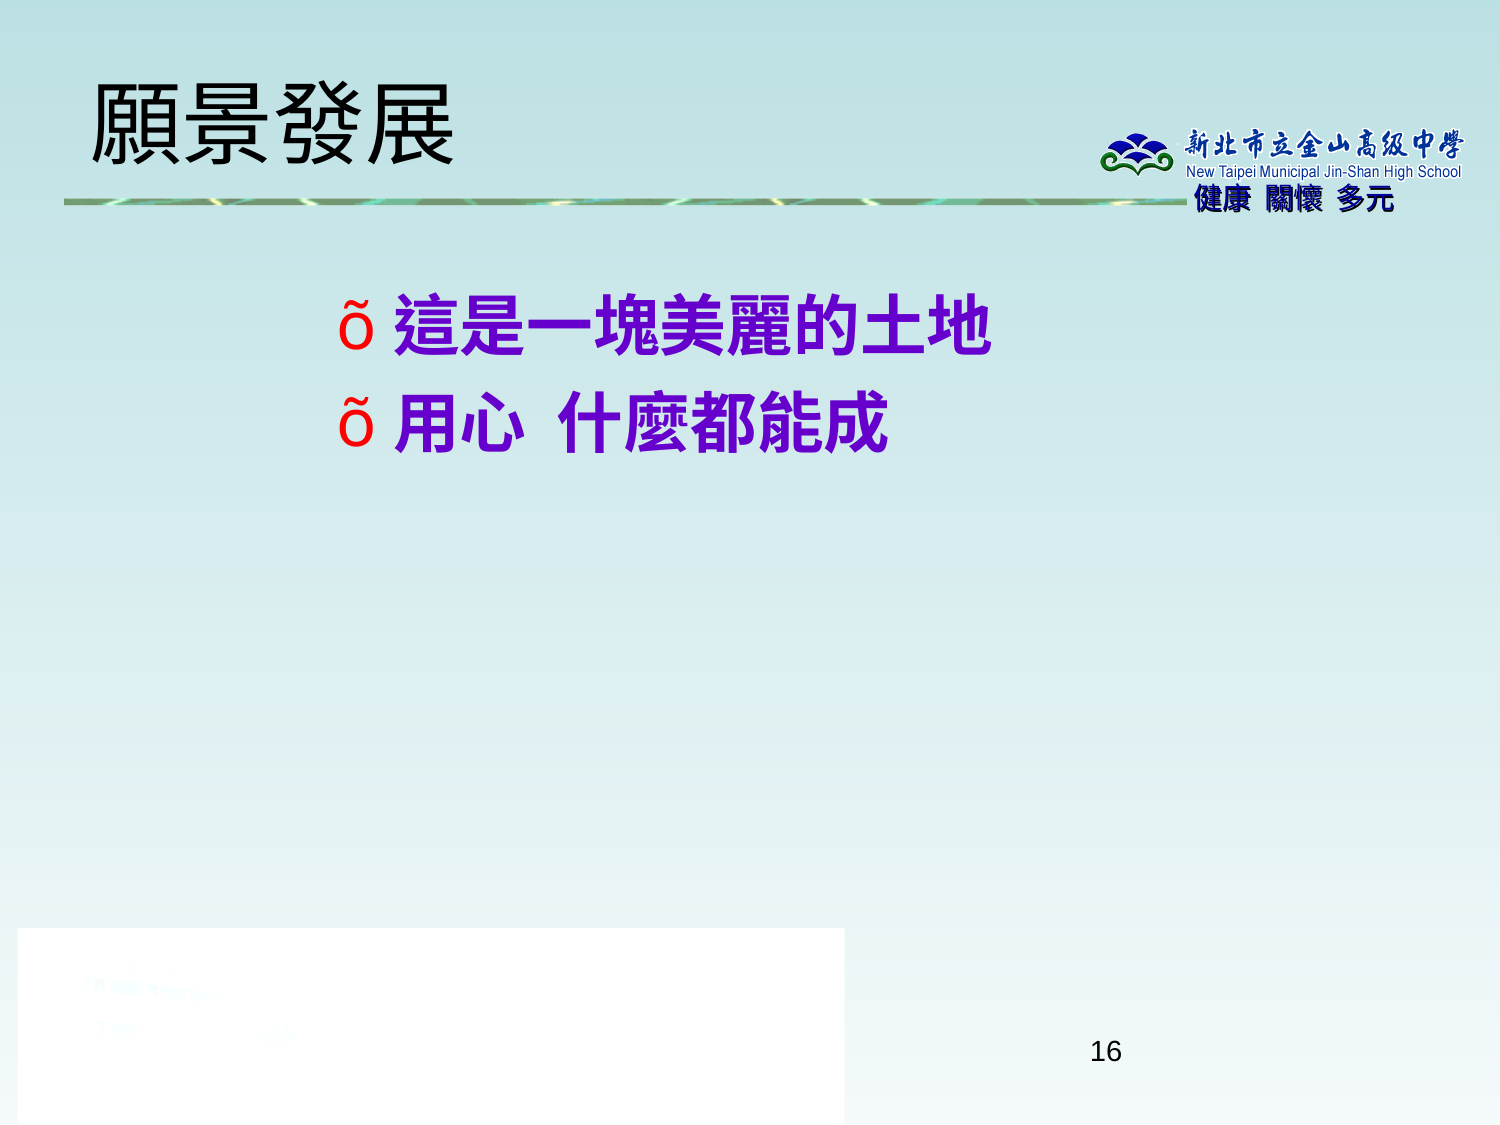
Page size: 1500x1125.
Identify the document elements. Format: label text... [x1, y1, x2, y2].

list 這是一塊美麗的土地 用心 什麼都能成 [321, 276, 1291, 593]
text_box [1074, 1024, 1426, 1103]
title 願景發展 [75, 45, 1426, 197]
